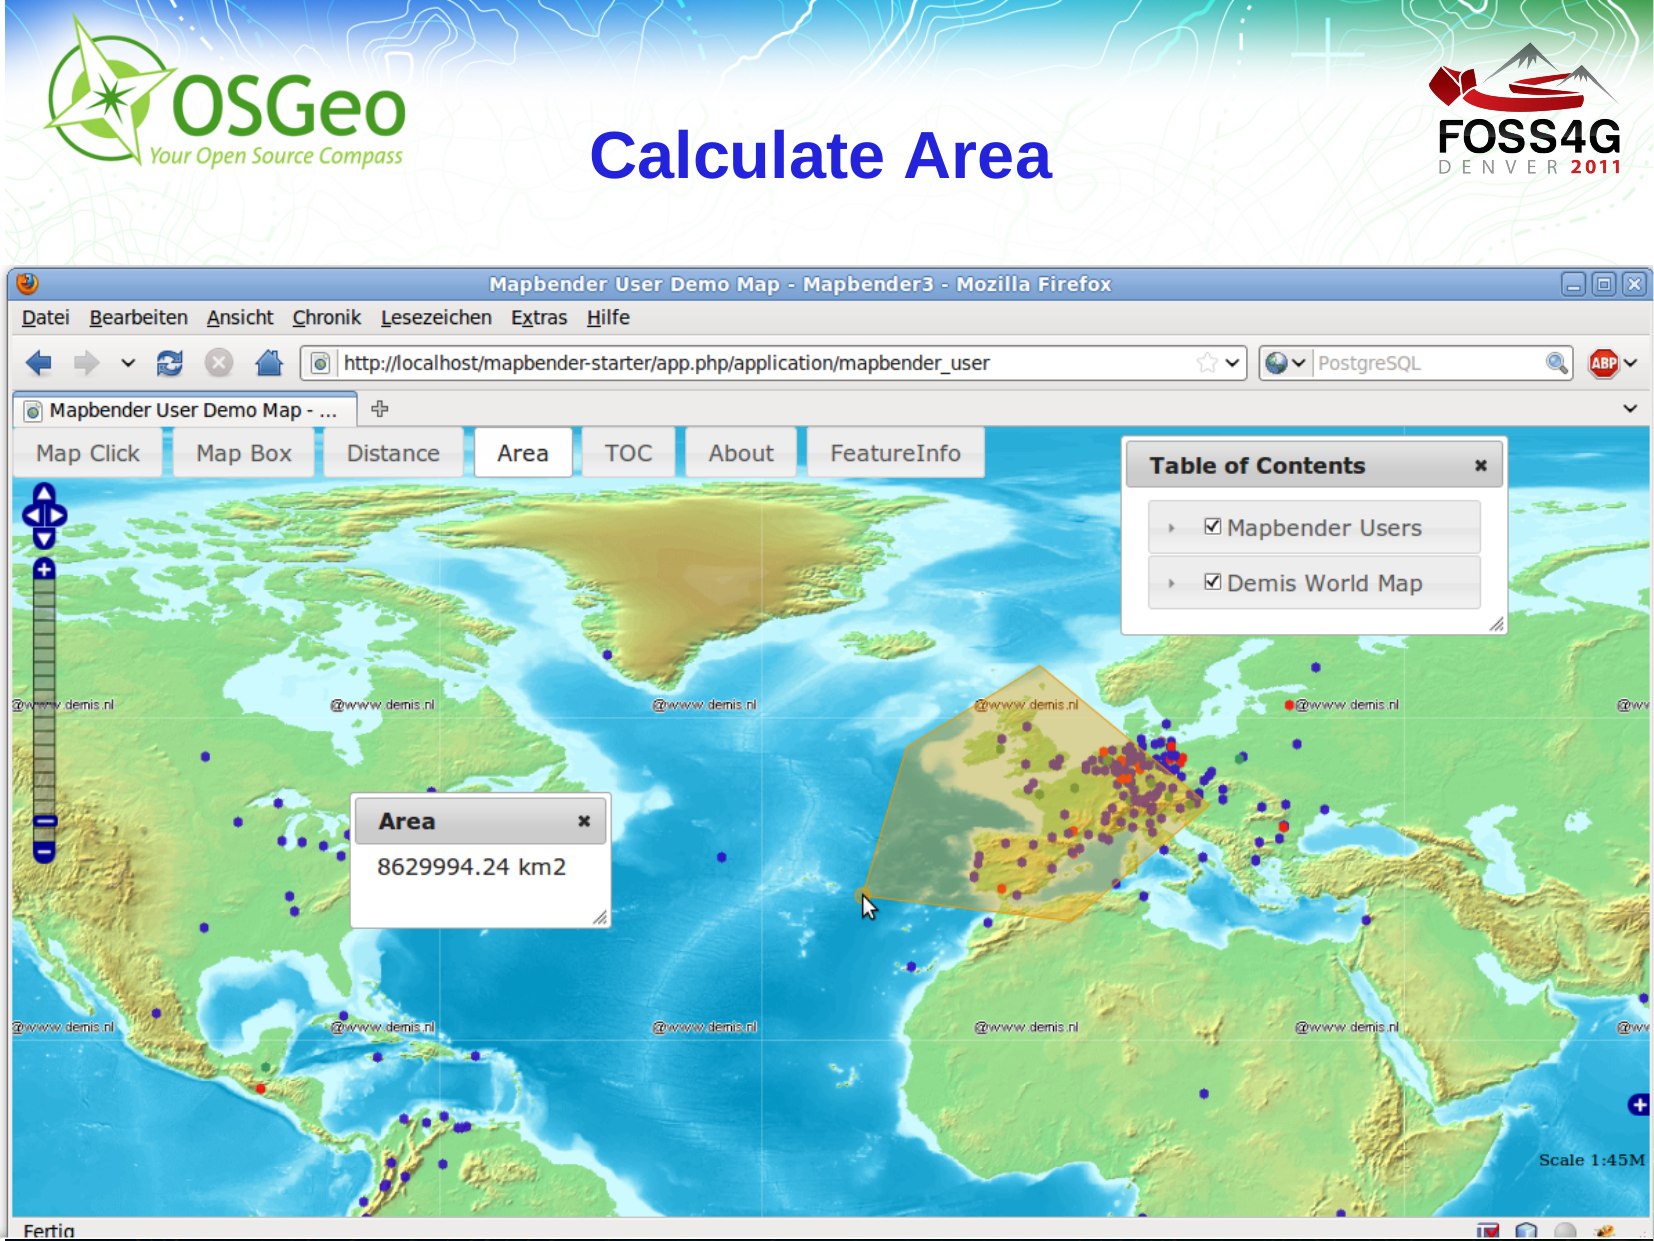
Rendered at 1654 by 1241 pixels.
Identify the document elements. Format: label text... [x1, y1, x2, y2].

picture [0, 0, 1654, 1241]
title Calculate Area [76, 88, 1565, 222]
